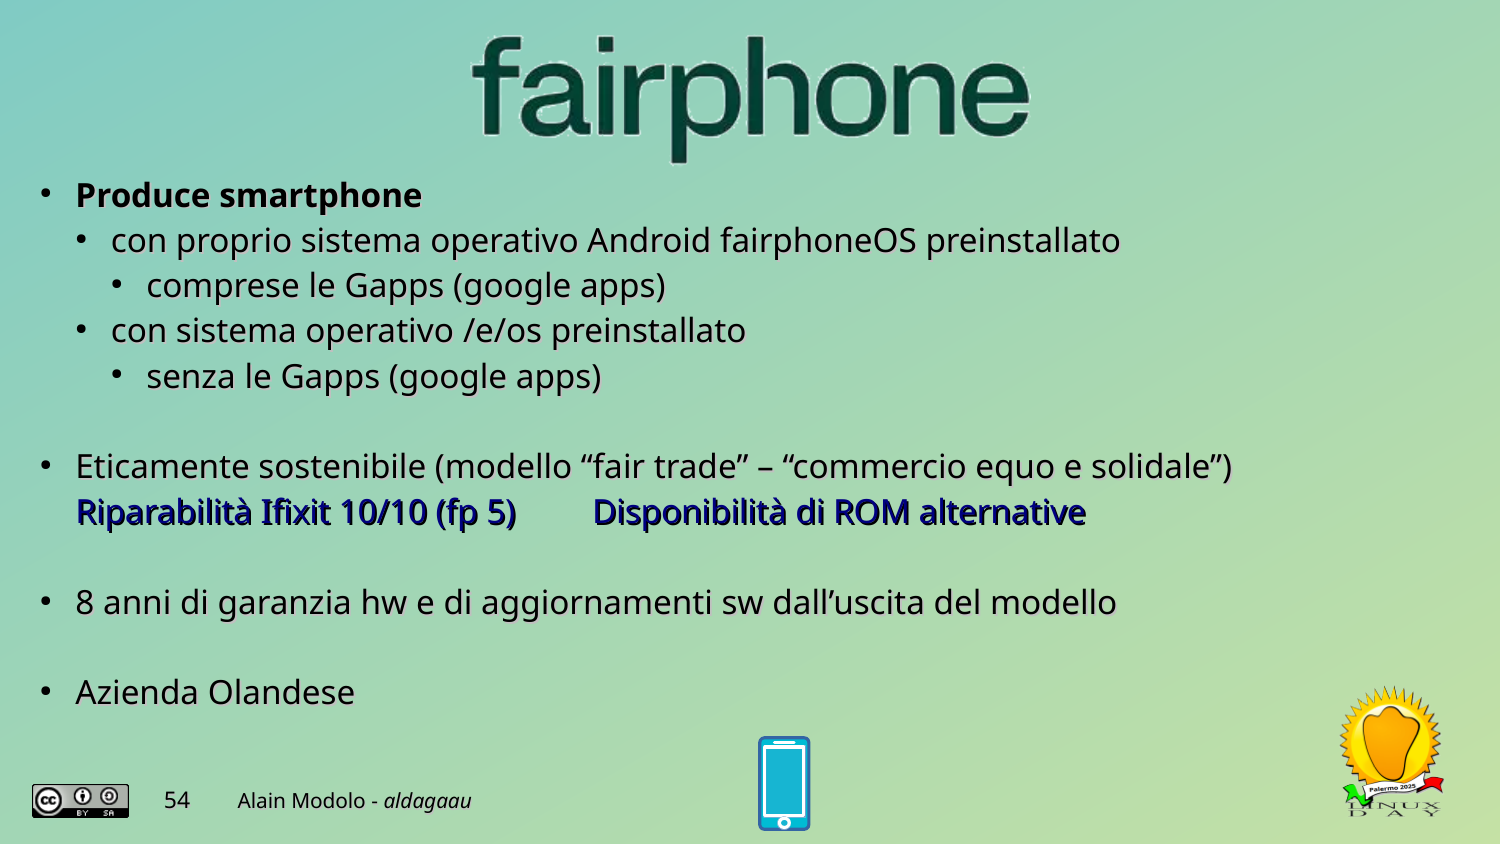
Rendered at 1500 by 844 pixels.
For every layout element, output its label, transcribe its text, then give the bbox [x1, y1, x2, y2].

text_box Produce smartphone con proprio sistema operativo Android fairphoneOS preinstallato comprese le Gapps (google apps) con sistema operativo /e/os preinstallato senza le Gapps (google apps) Eticamente sostenibile (modello “fair trade” – “commercio equo e solidale”) Riparabilità Ifixit 10/10 (fp 5) Disponibilità di ROM alternative 8 anni di garanzia hw e di aggiornamenti sw dall’uscita del modello Azienda Olandese [25, 164, 1475, 722]
picture [32, 784, 129, 818]
picture [1233, 670, 1500, 844]
picture [469, 34, 1031, 164]
text_box [759, 737, 809, 830]
